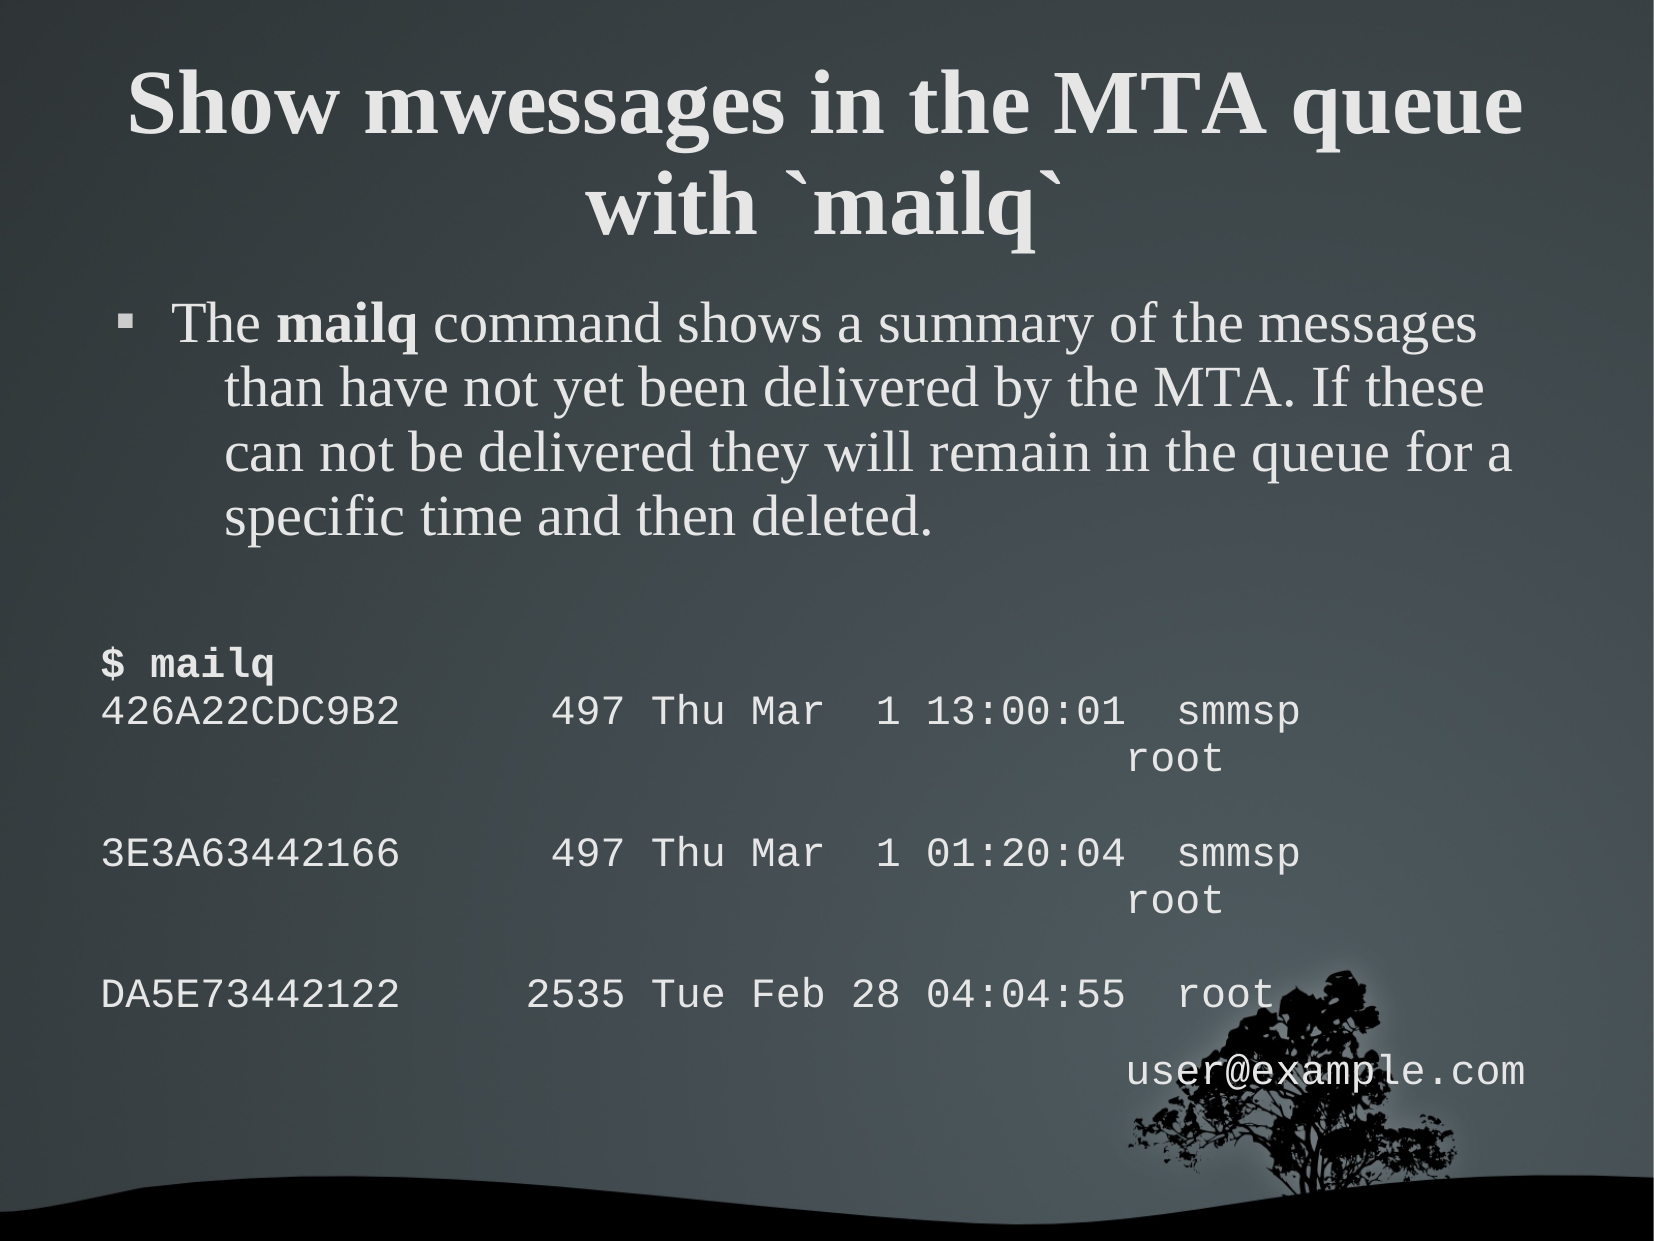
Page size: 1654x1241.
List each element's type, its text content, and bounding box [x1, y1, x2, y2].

list The mailq command shows a summary of the messages than have not yet been delivered by the MTA. If these can not be delivered they will remain in the queue for a specific time and then deleted. $ mailq 426A22CDC9B2 497 Thu Mar 1 13:00:01 smmsp root 3E3A63442166 497 Thu Mar 1 01:20:04 smmsp root DA5E73442122 2535 Tue Feb 28 04:04:55 root user@example.com [82, 290, 1571, 1210]
title Show mwessages in the MTA queue with `mailq` [82, 33, 1571, 273]
picture [0, 0, 1654, 1241]
